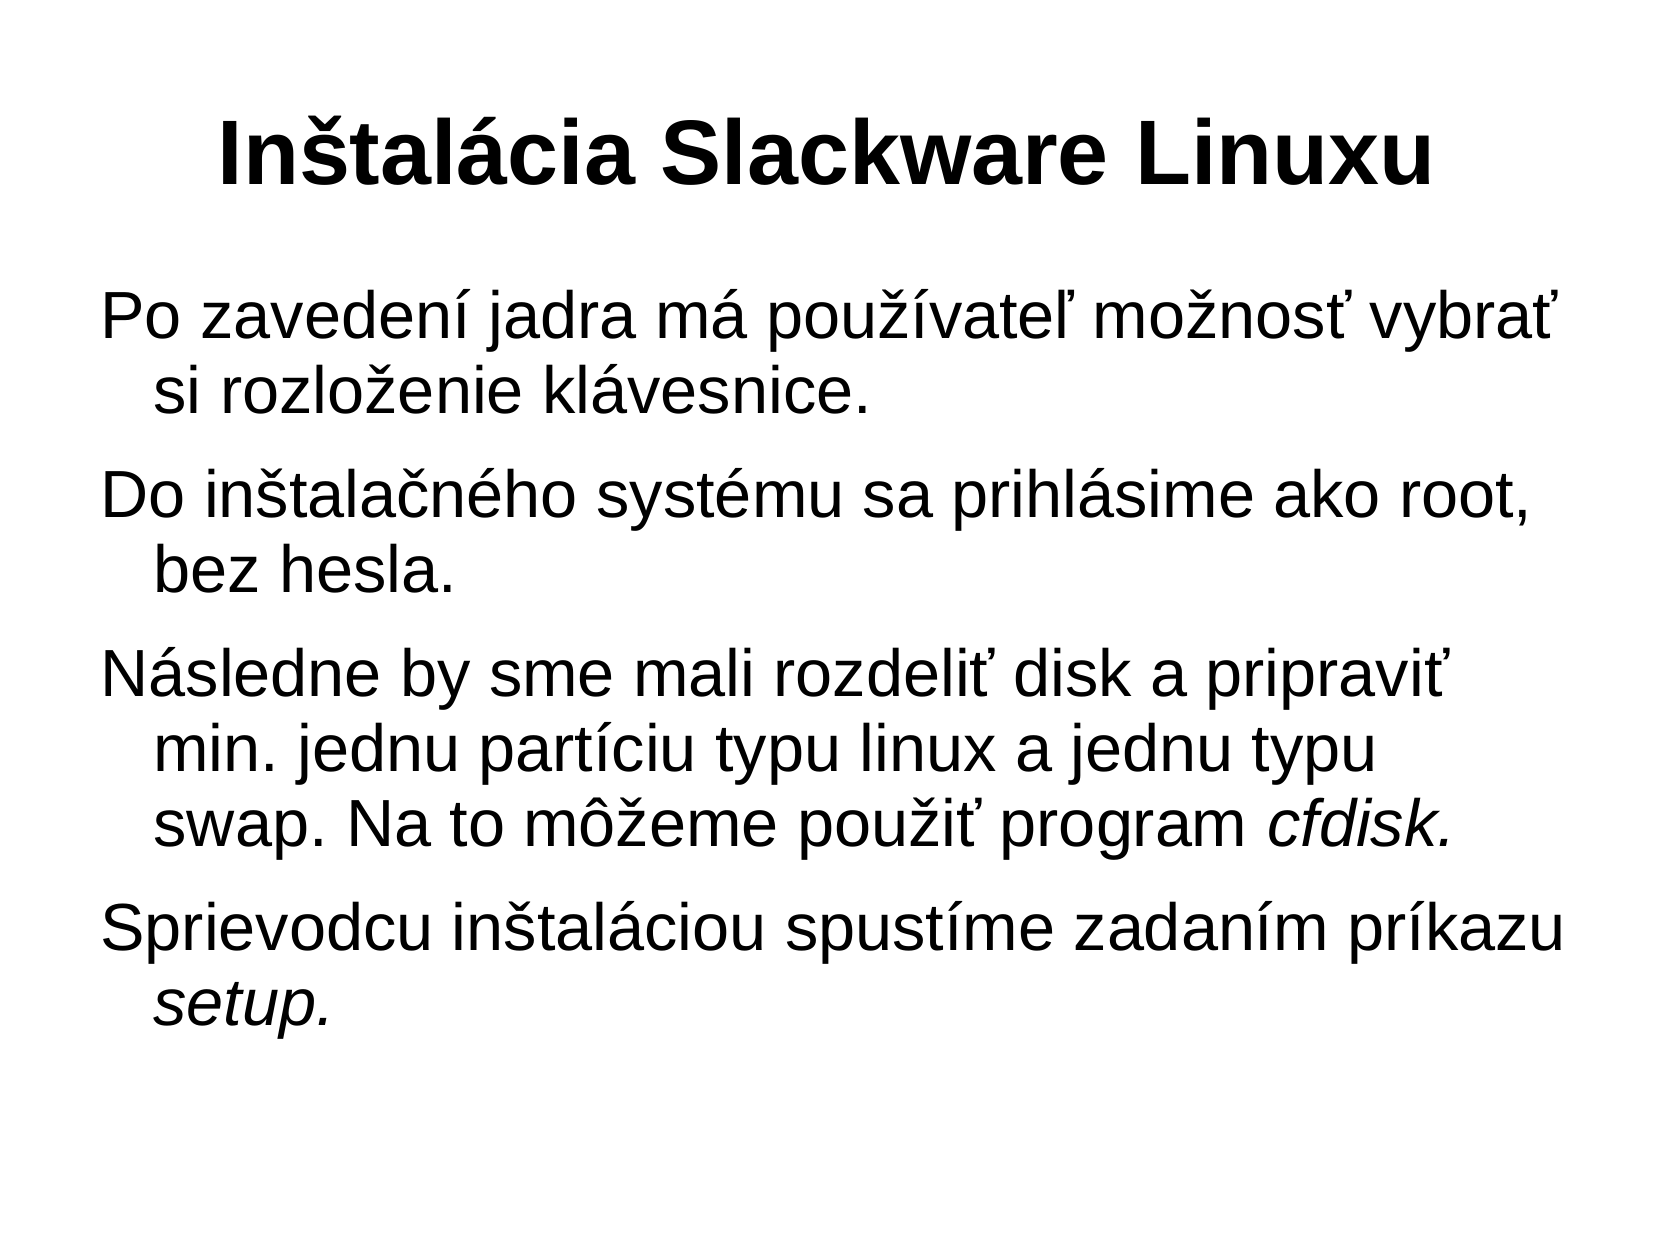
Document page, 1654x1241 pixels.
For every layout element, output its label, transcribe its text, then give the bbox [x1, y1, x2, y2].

list Po zavedení jadra má používateľ možnosť vybrať si rozloženie klávesnice. Do inštalačného systému sa prihlásime ako root, bez hesla. Následne by sme mali rozdeliť disk a pripraviť min. jednu partíciu typu linux a jednu typu swap. Na to môžeme použiť program cfdisk. Sprievodcu inštaláciou spustíme zadaním príkazu setup. [82, 278, 1571, 1097]
title Inštalácia Slackware Linuxu [82, 49, 1571, 257]
